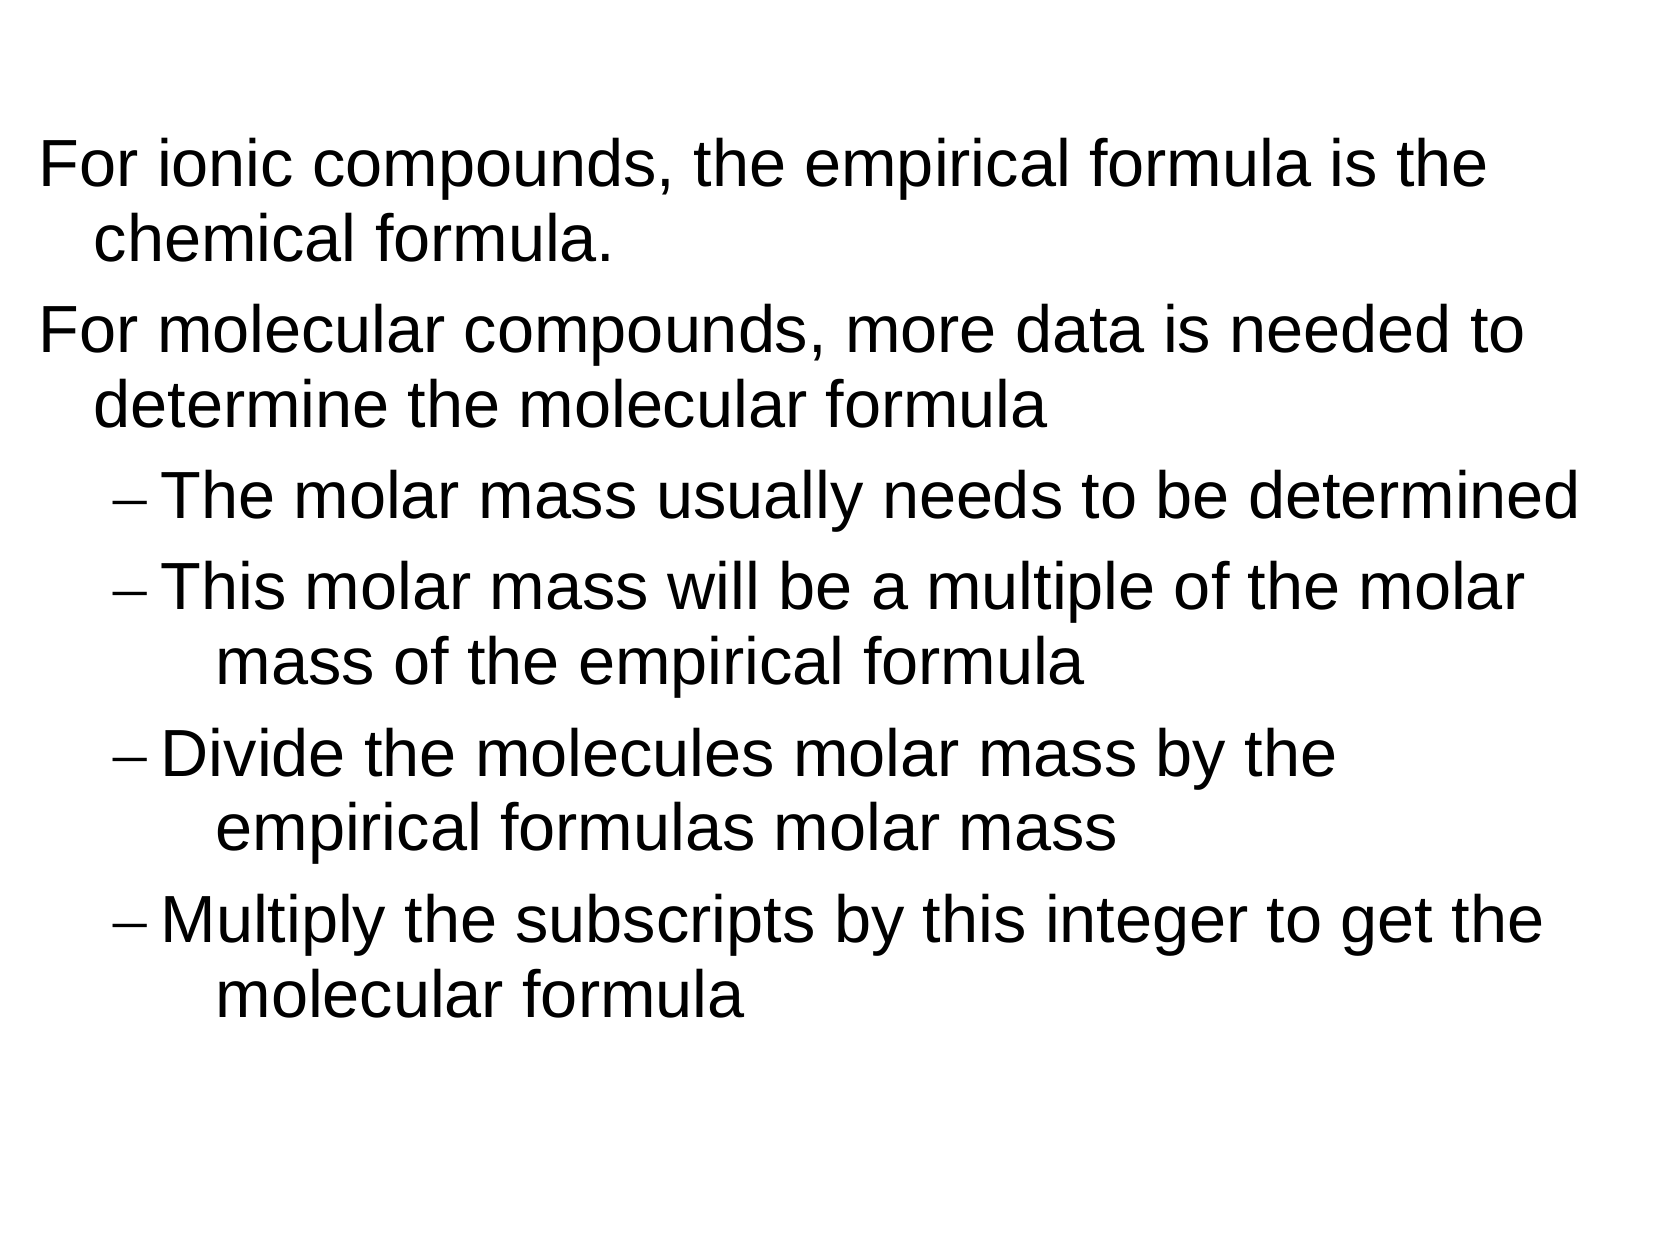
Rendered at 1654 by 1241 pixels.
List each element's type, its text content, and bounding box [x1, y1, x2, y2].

text_box For ionic compounds, the empirical formula is the chemical formula. For molecular compounds, more data is needed to determine the molecular formula The molar mass usually needs to be determined This molar mass will be a multiple of the molar mass of the empirical formula Divide the molecules molar mass by the empirical formulas molar mass Multiply the subscripts by this integer to get the molecular formula [37, 49, 1613, 1108]
